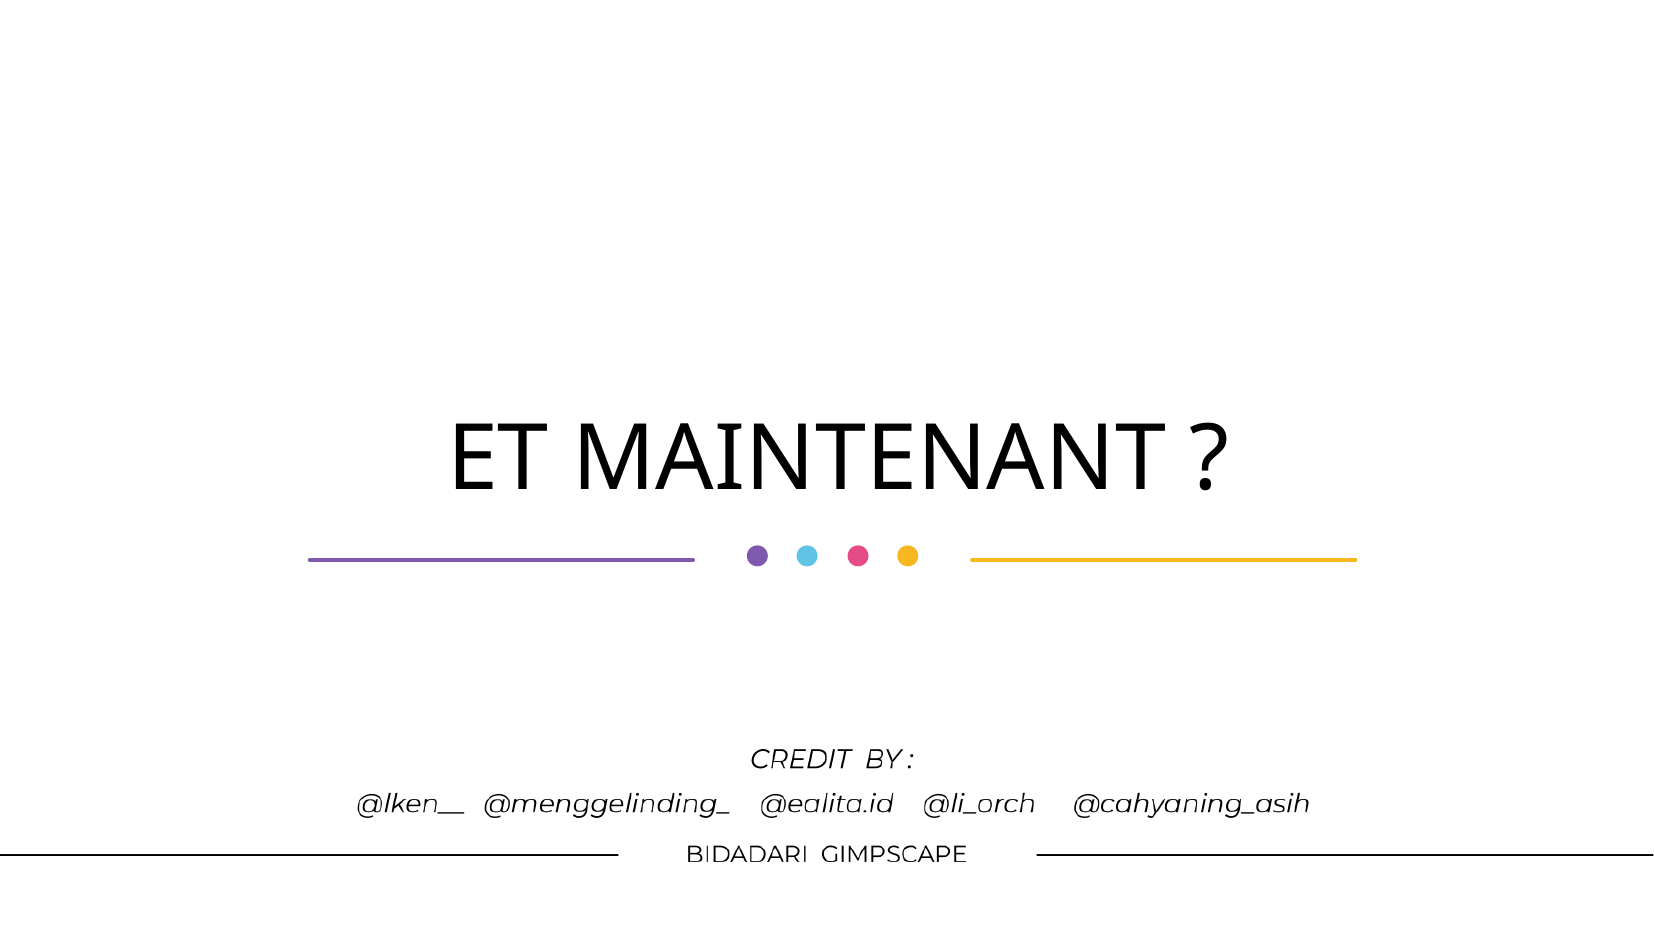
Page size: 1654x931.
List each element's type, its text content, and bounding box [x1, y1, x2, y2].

title ET MAINTENANT ? [94, 376, 1583, 532]
text_box [847, 545, 869, 567]
text_box [746, 545, 768, 567]
text_box [897, 545, 919, 567]
text_box [796, 545, 818, 567]
picture [0, 749, 1654, 862]
